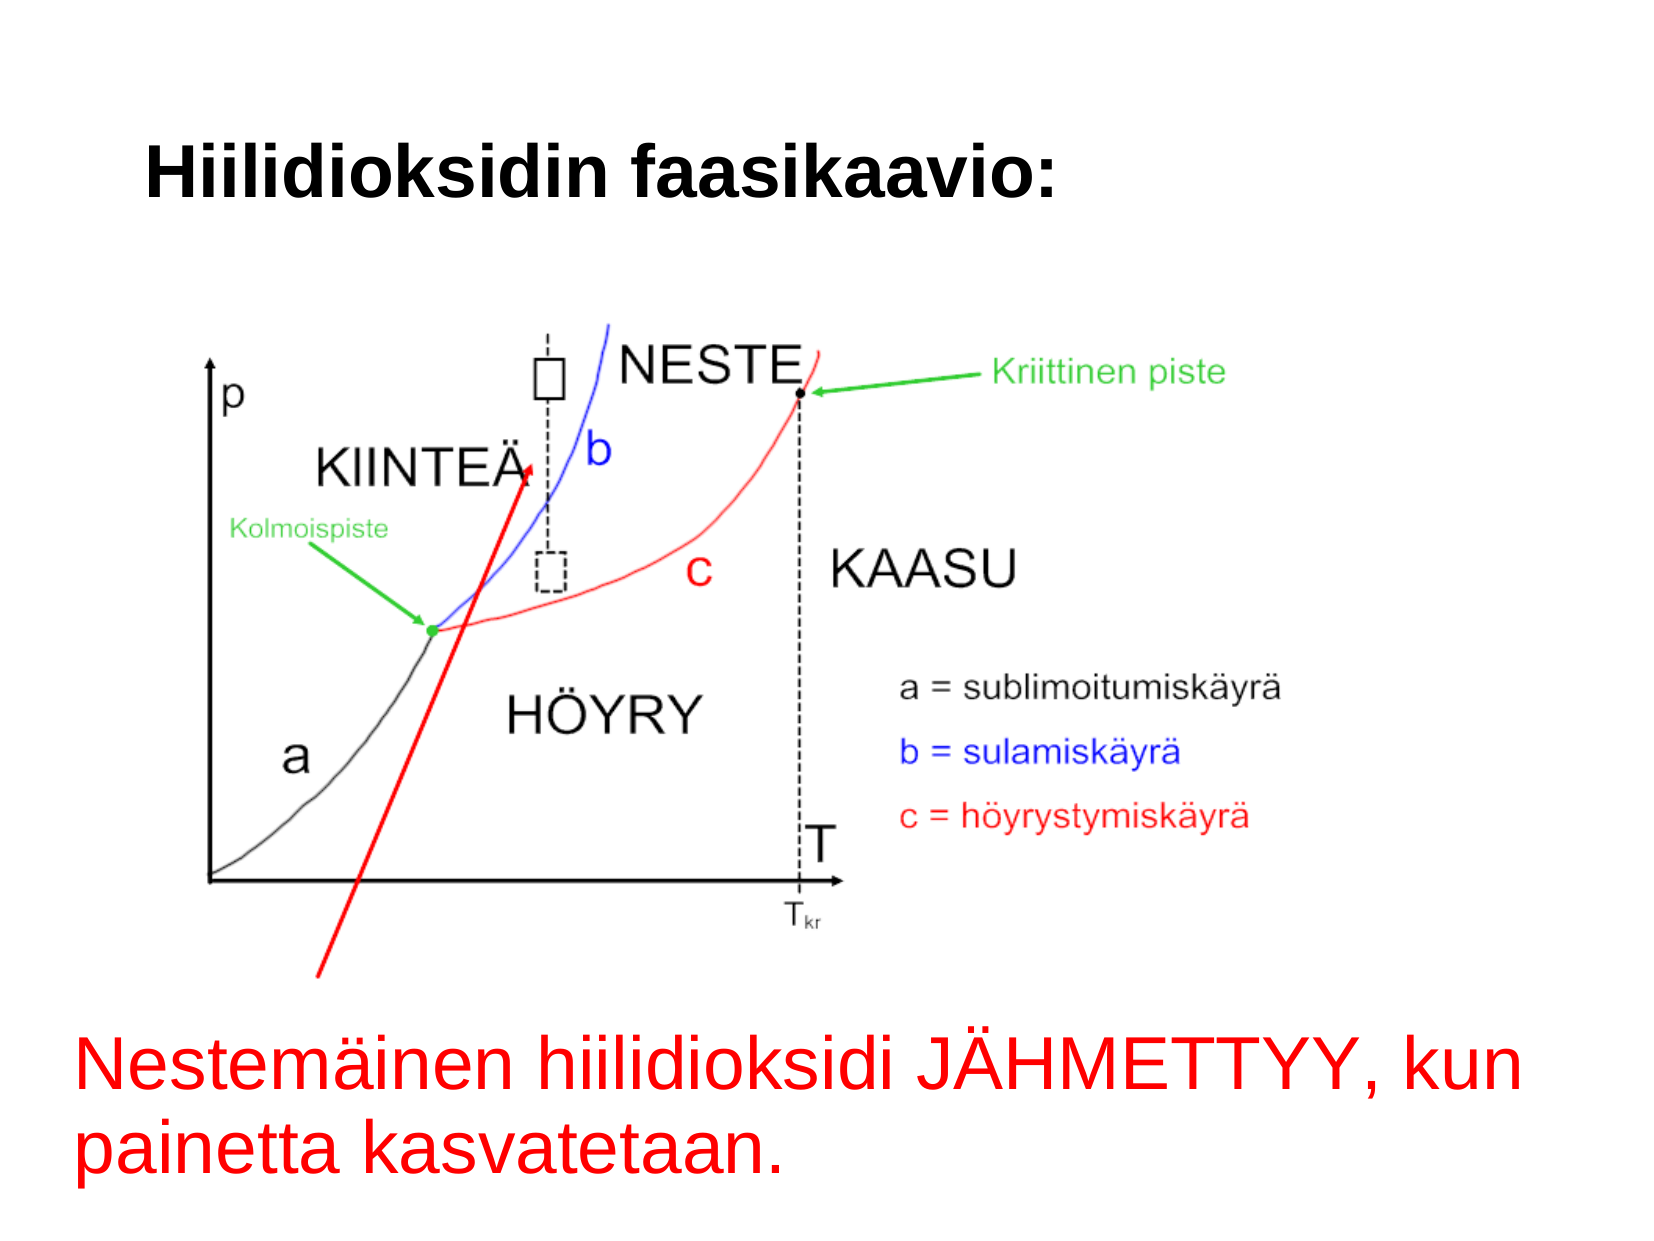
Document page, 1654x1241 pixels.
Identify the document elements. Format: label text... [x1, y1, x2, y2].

text_box Nestemäinen hiilidioksidi JÄHMETTYY, kun painetta kasvatetaan. [59, 1010, 1552, 1194]
picture [153, 288, 1328, 993]
text_box Hiilidioksidin faasikaavio: [129, 118, 1076, 218]
